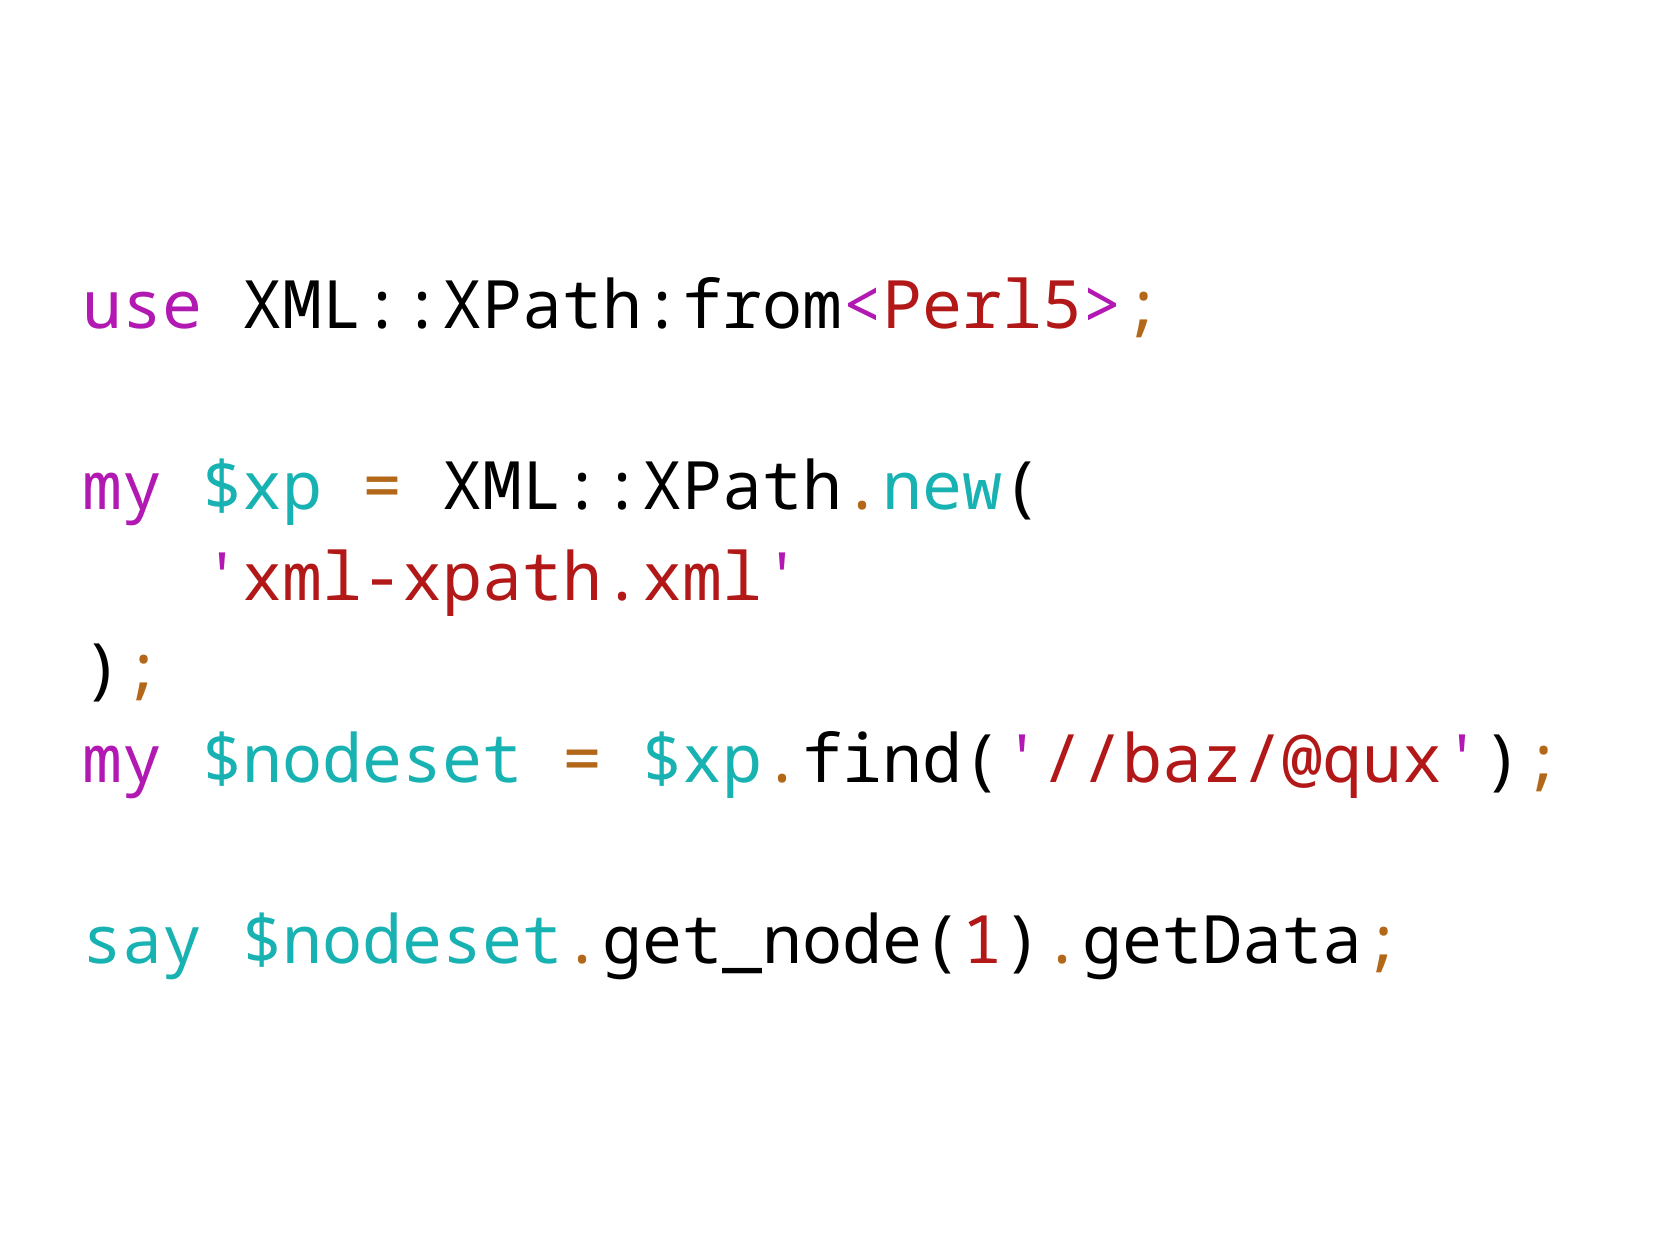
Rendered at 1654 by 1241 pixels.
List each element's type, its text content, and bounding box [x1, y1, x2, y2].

subtitle use XML::XPath:from<Perl5>; my $xp = XML::XPath.new( 'xml-xpath.xml' ); my $nodeset = $xp.find('//baz/@qux'); say $nodeset.get_node(1).getData; [82, 140, 1571, 1101]
